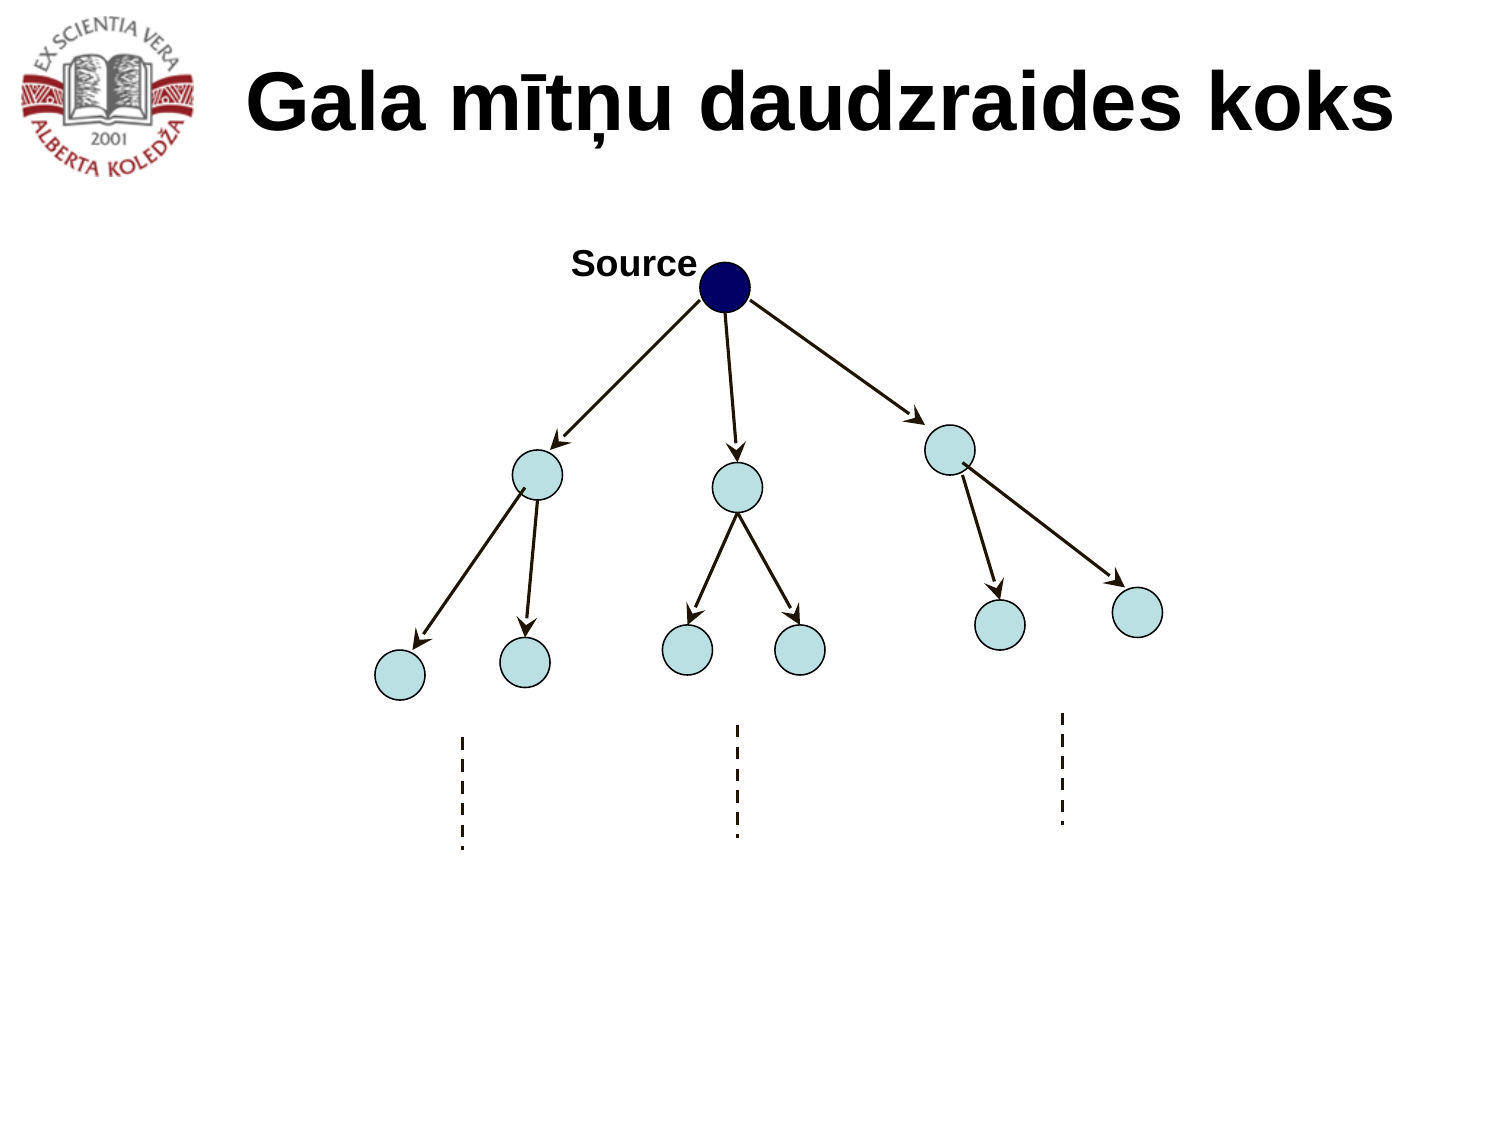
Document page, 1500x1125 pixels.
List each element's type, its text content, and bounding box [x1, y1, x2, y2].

text_box [700, 262, 751, 313]
text_box [774, 624, 826, 676]
picture [21, 16, 194, 177]
title Gala mītņu daudzraides koks [187, 39, 1425, 156]
text_box [924, 425, 976, 476]
text_box [662, 624, 713, 676]
text_box [712, 462, 763, 513]
text_box [374, 650, 426, 701]
text_box Source [555, 230, 713, 292]
text_box [500, 637, 551, 688]
text_box [1112, 587, 1163, 638]
text_box [512, 449, 563, 500]
text_box [974, 600, 1026, 651]
